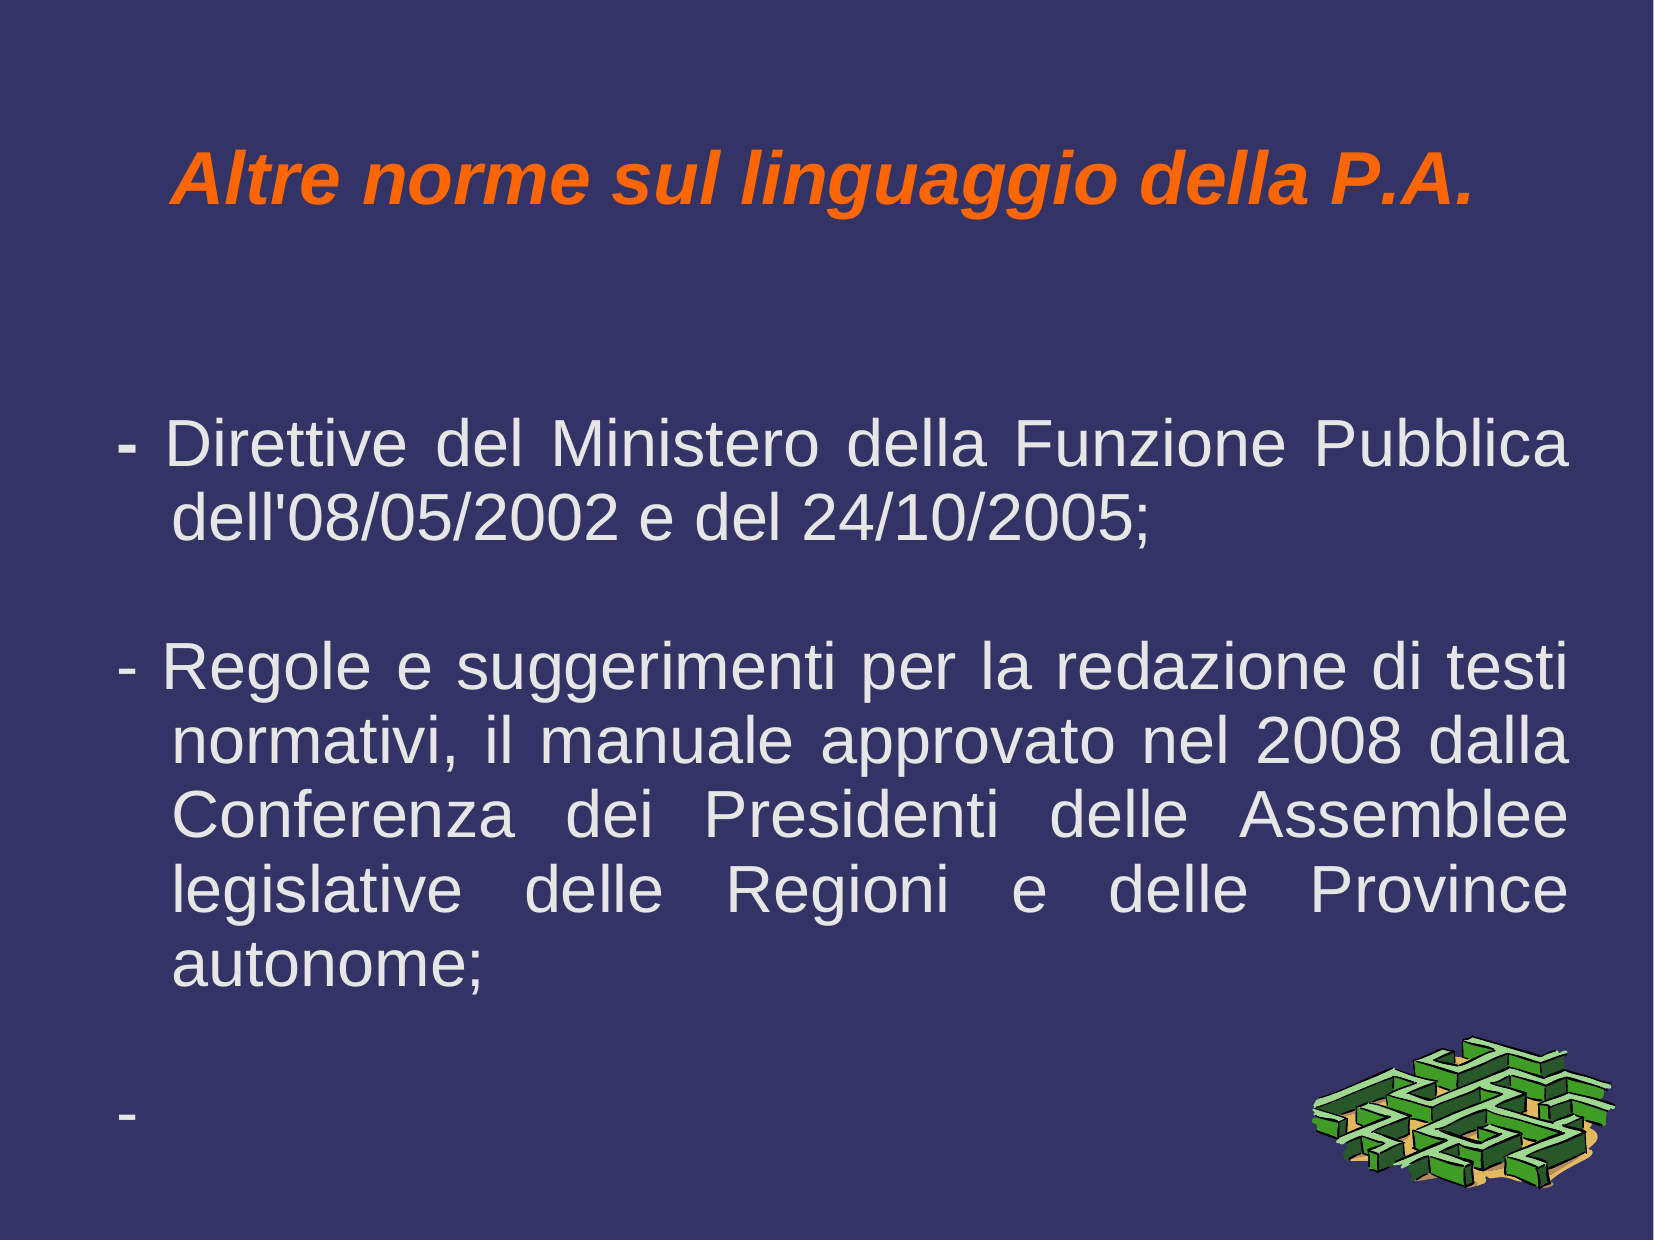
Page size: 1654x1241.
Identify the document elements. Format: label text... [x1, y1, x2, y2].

text_box - Direttive del Ministero della Funzione Pubblica dell'08/05/2002 e del 24/10/2005; - Regole e suggerimenti per la redazione di testi normativi, il manuale approvato nel 2008 dalla Conferenza dei Presidenti delle Assemblee legislative delle Regioni e delle Province autonome; - [98, 398, 1587, 1241]
text_box Altre norme sul linguaggio della P.A. [117, 76, 1531, 284]
